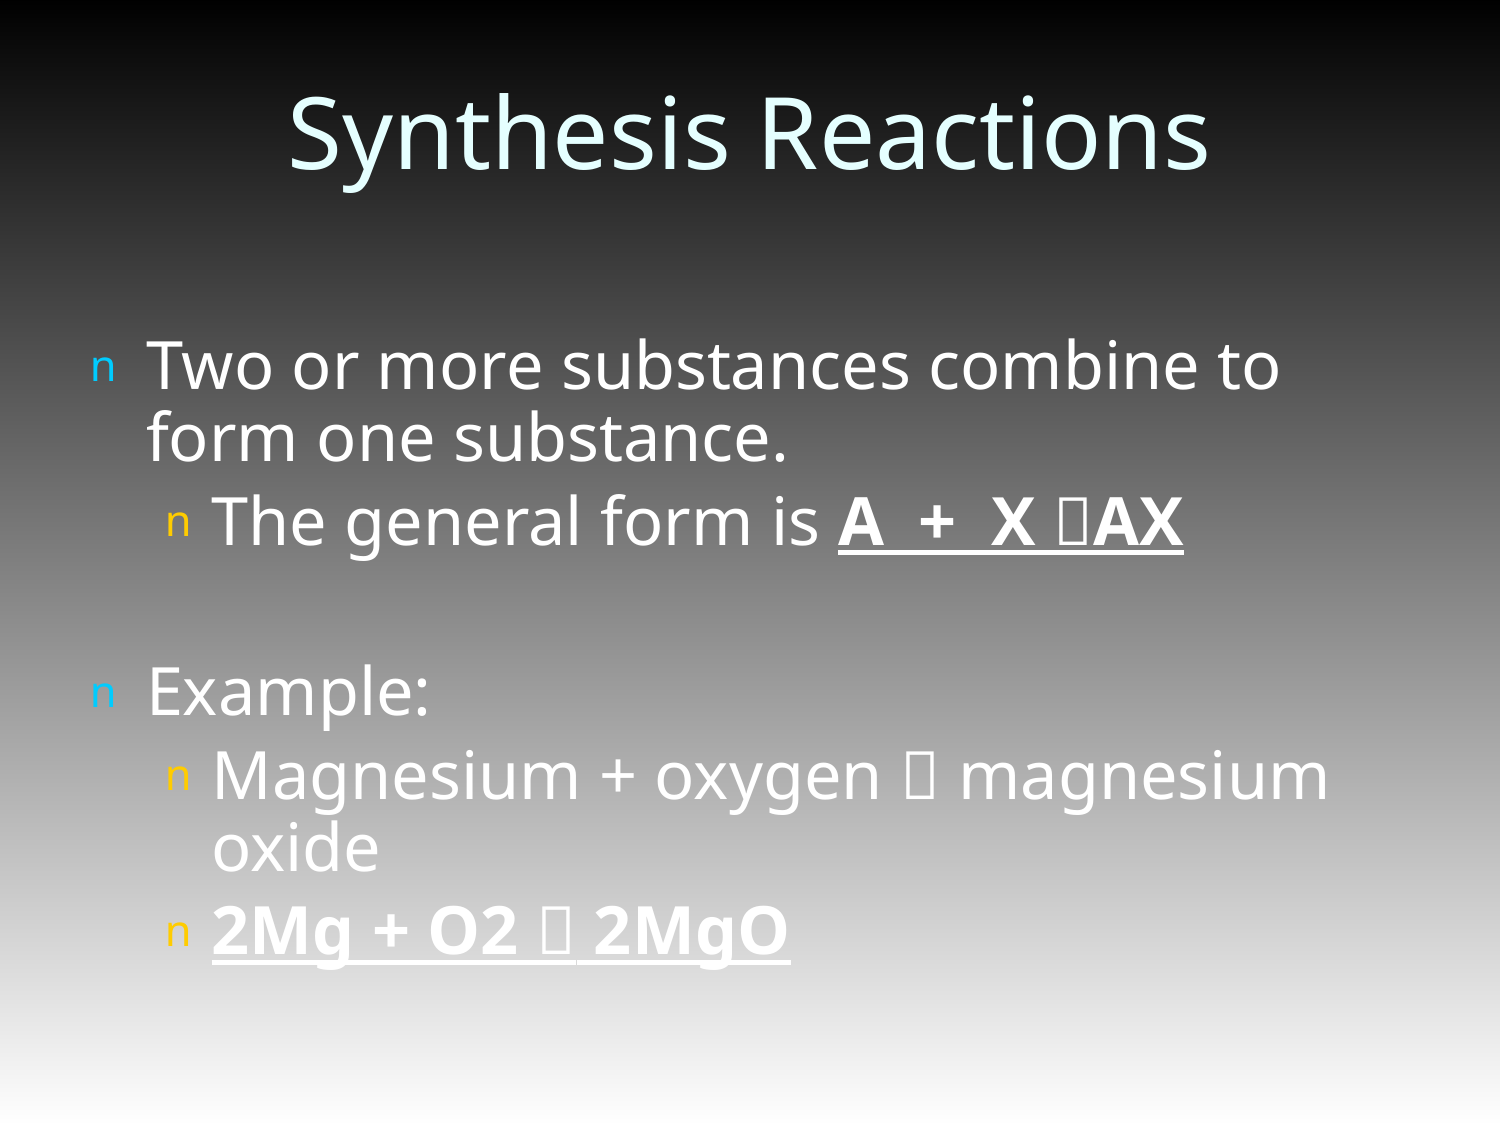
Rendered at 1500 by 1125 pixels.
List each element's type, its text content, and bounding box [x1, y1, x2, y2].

list Two or more substances combine to form one substance. The general form is A + X AX Example: Magnesium + oxygen  magnesium oxide 2Mg + O2  2MgO [75, 324, 1425, 1000]
title Synthesis Reactions [75, 62, 1425, 288]
